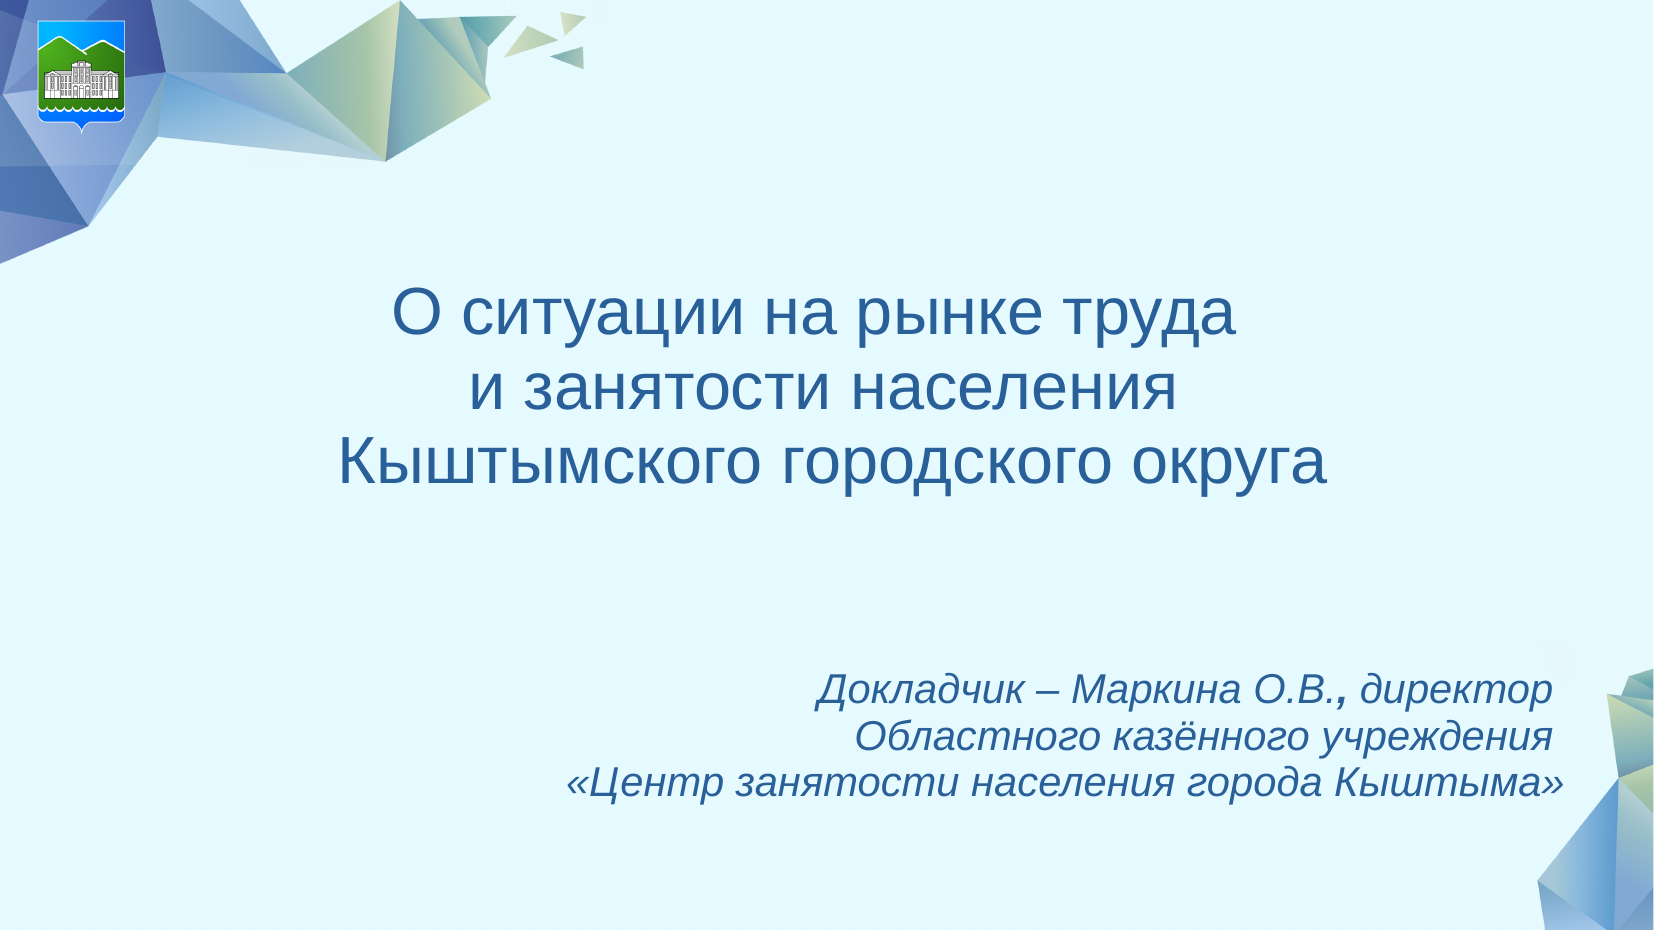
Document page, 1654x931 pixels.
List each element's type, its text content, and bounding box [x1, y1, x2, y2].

picture [0, 0, 1654, 931]
subtitle О ситуации на рынке труда и занятости населения Кыштымского городского округа Докладчик – Маркина О.В., директор Областного казённого учреждения «Центр занятости населения города Кыштыма» [82, 273, 1565, 806]
